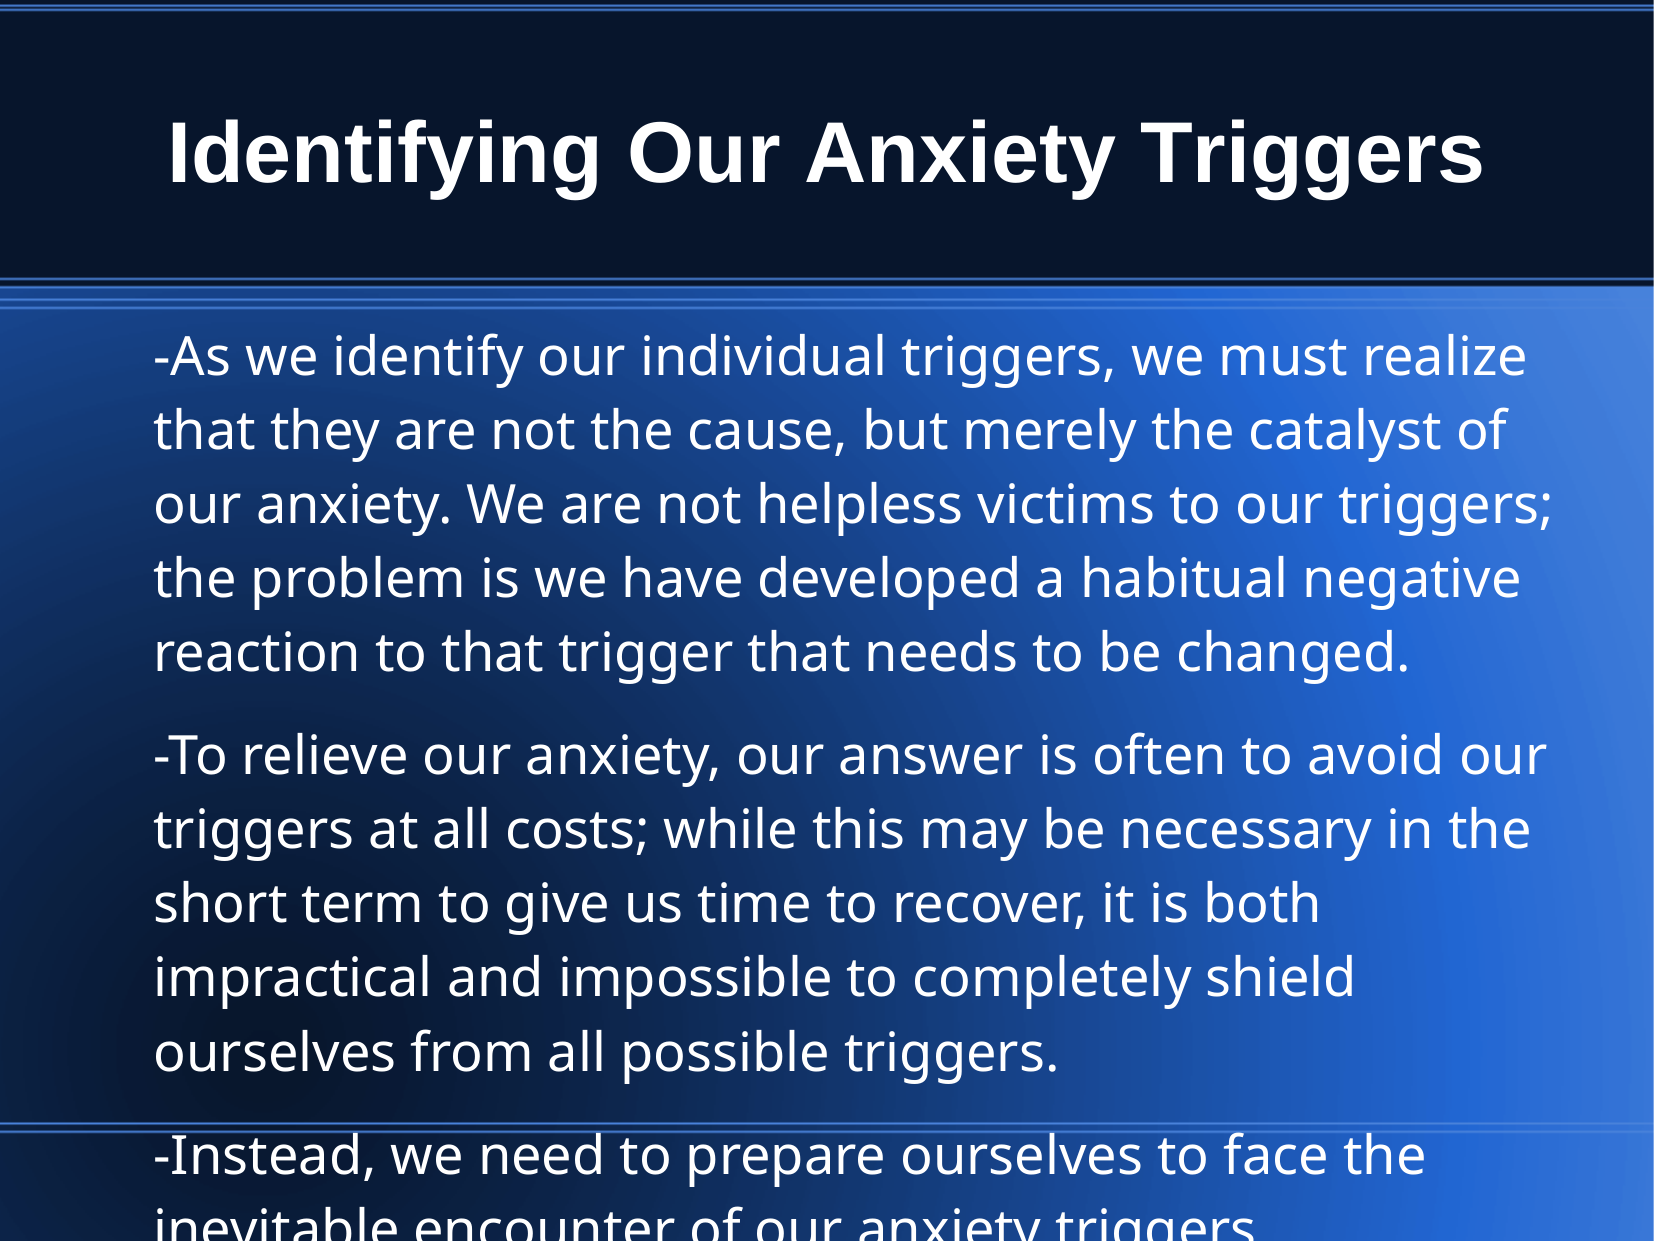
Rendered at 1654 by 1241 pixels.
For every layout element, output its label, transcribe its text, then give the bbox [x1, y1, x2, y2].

list -As we identify our individual triggers, we must realize that they are not the cause, but merely the catalyst of our anxiety. We are not helpless victims to our triggers; the problem is we have developed a habitual negative reaction to that trigger that needs to be changed. -To relieve our anxiety, our answer is often to avoid our triggers at all costs; while this may be necessary in the short term to give us time to recover, it is both impractical and impossible to completely shield ourselves from all possible triggers. -Instead, we need to prepare ourselves to face the inevitable encounter of our anxiety triggers. [82, 317, 1571, 1241]
picture [0, 0, 1654, 1241]
title Identifying Our Anxiety Triggers [82, 49, 1571, 257]
